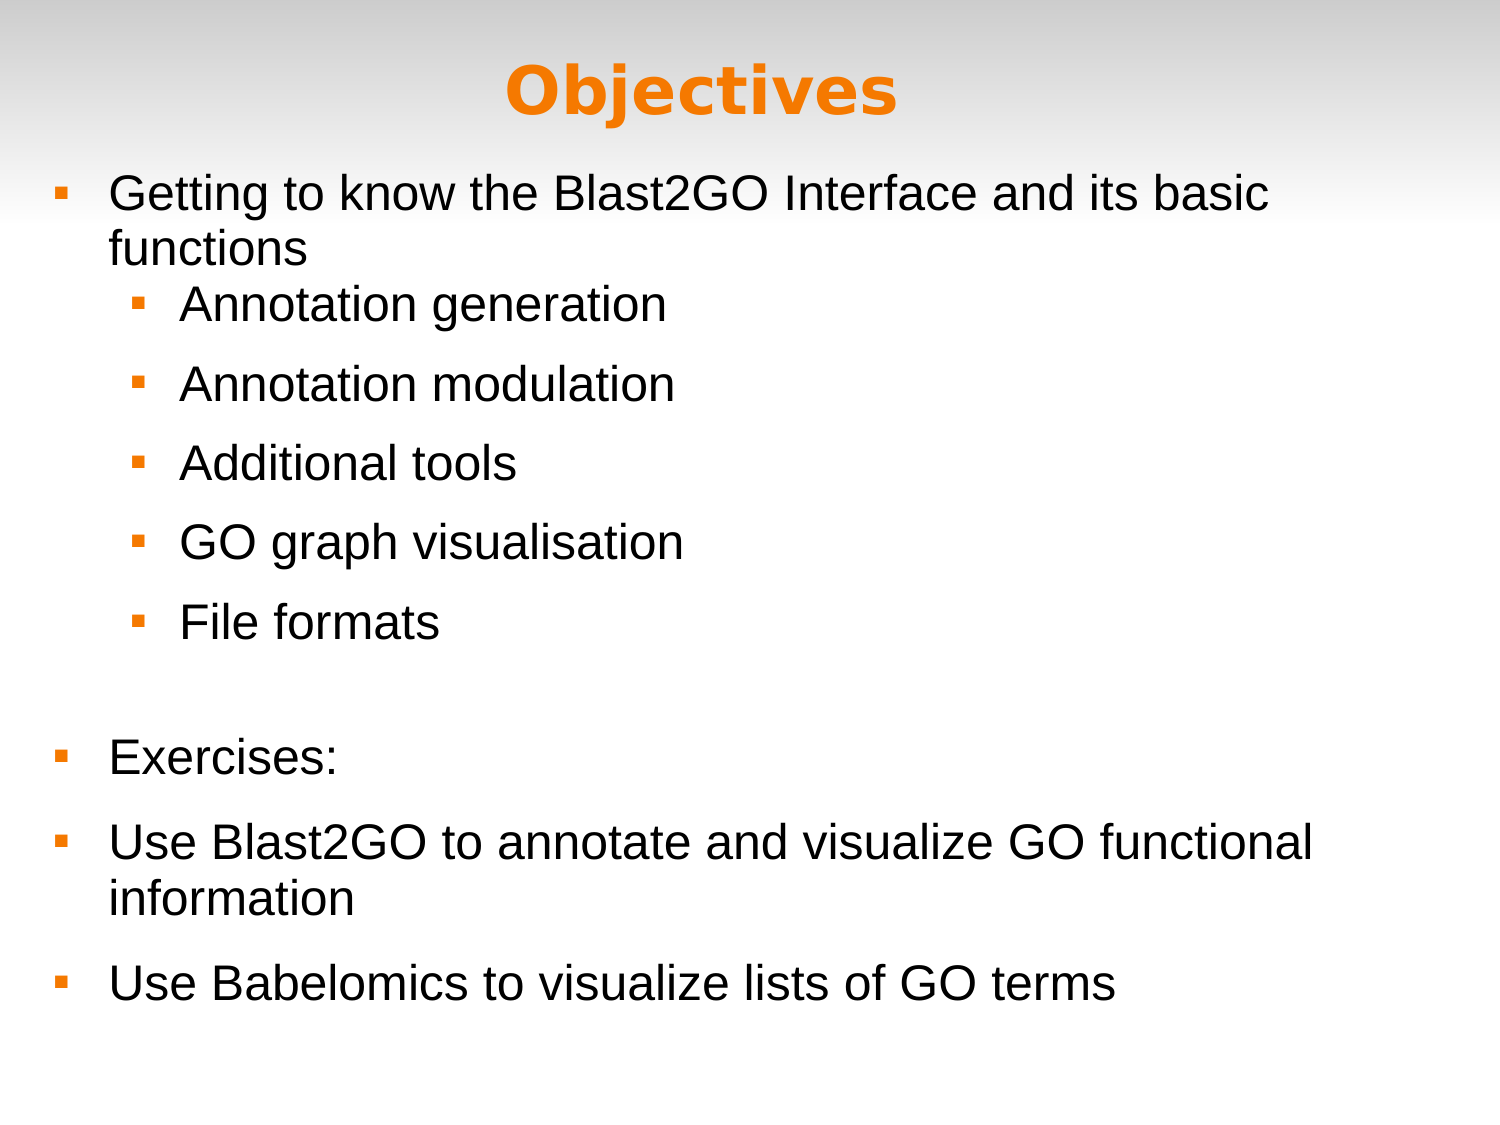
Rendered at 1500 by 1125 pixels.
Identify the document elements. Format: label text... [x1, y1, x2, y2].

title Objectives [35, 0, 1370, 200]
list Getting to know the Blast2GO Interface and its basic functions Annotation generation Annotation modulation Additional tools GO graph visualisation File formats Exercises: Use Blast2GO to annotate and visualize GO functional information Use Babelomics to visualize lists of GO terms [37, 167, 1426, 1013]
